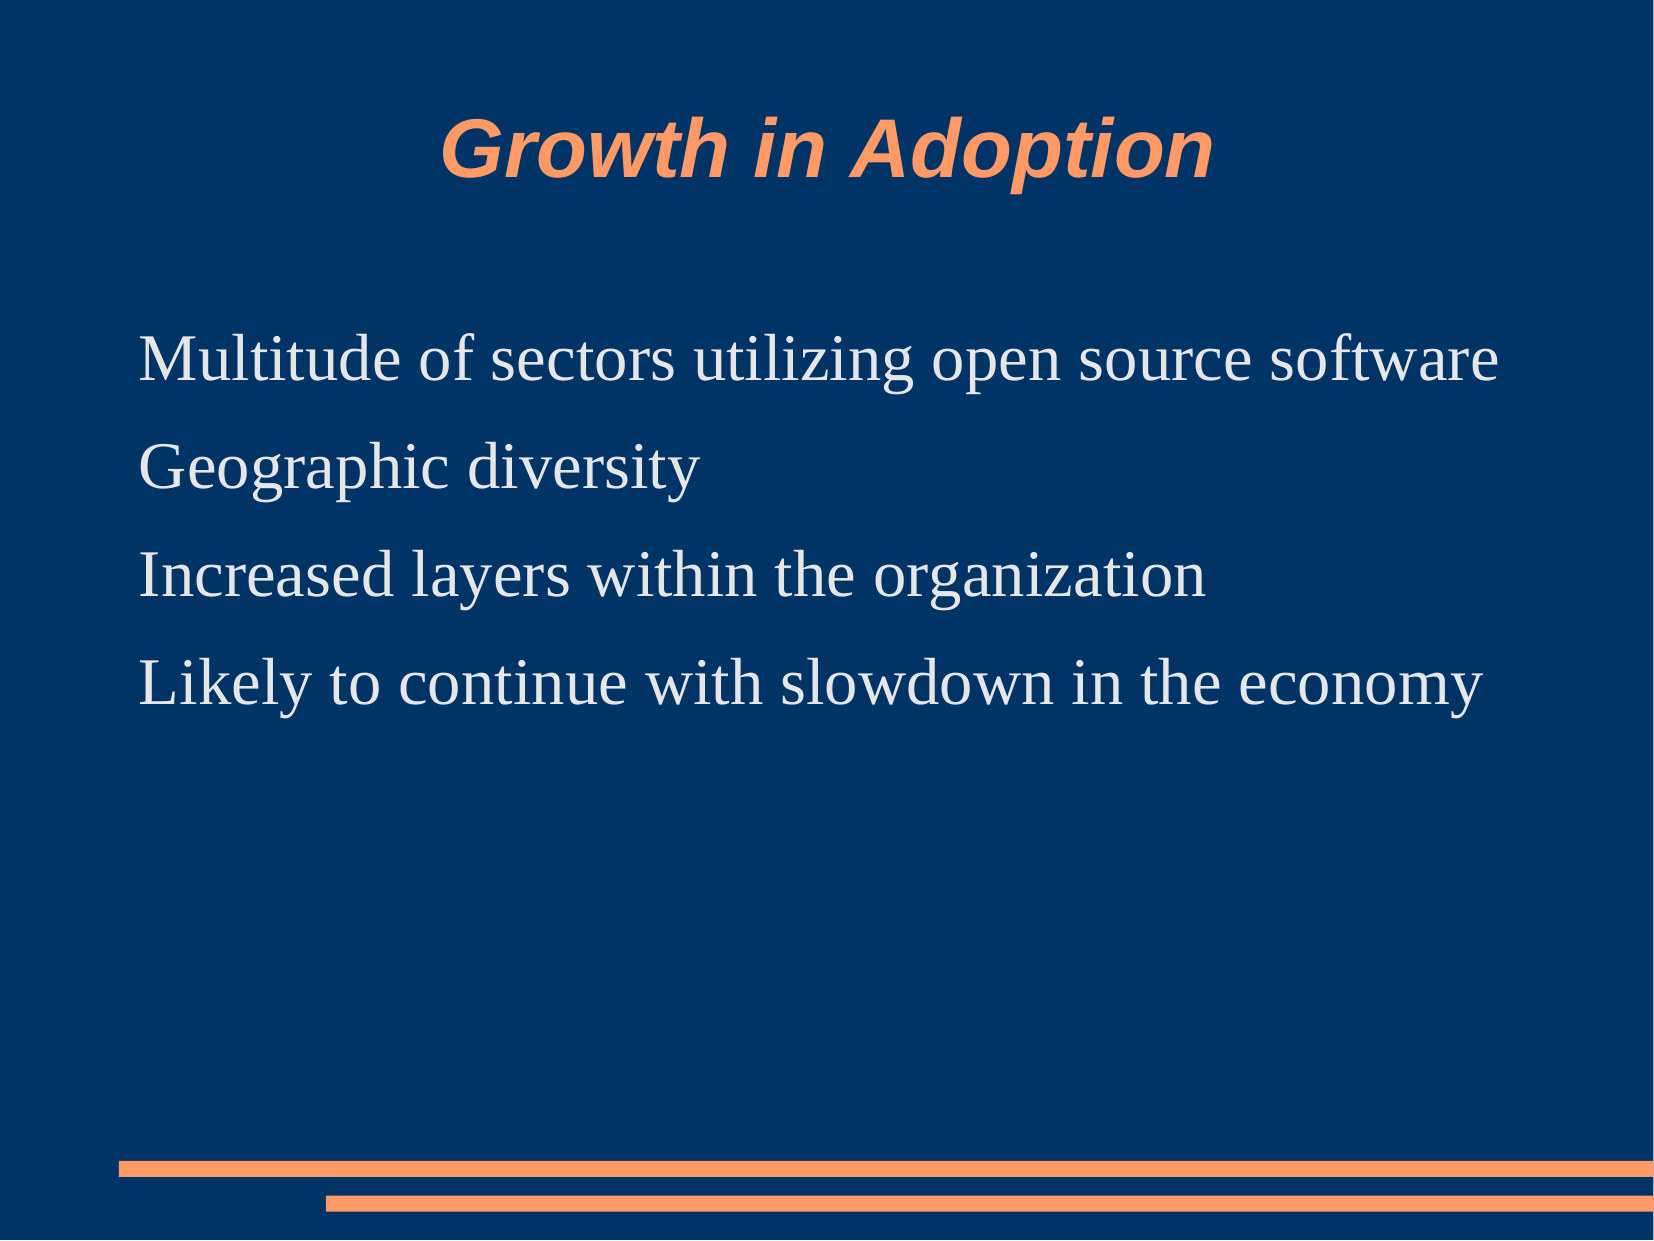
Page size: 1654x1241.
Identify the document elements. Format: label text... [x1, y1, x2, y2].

list Multitude of sectors utilizing open source software Geographic diversity Increased layers within the organization Likely to continue with slowdown in the economy [121, 322, 1561, 1133]
title Growth in Adoption [121, 46, 1534, 254]
